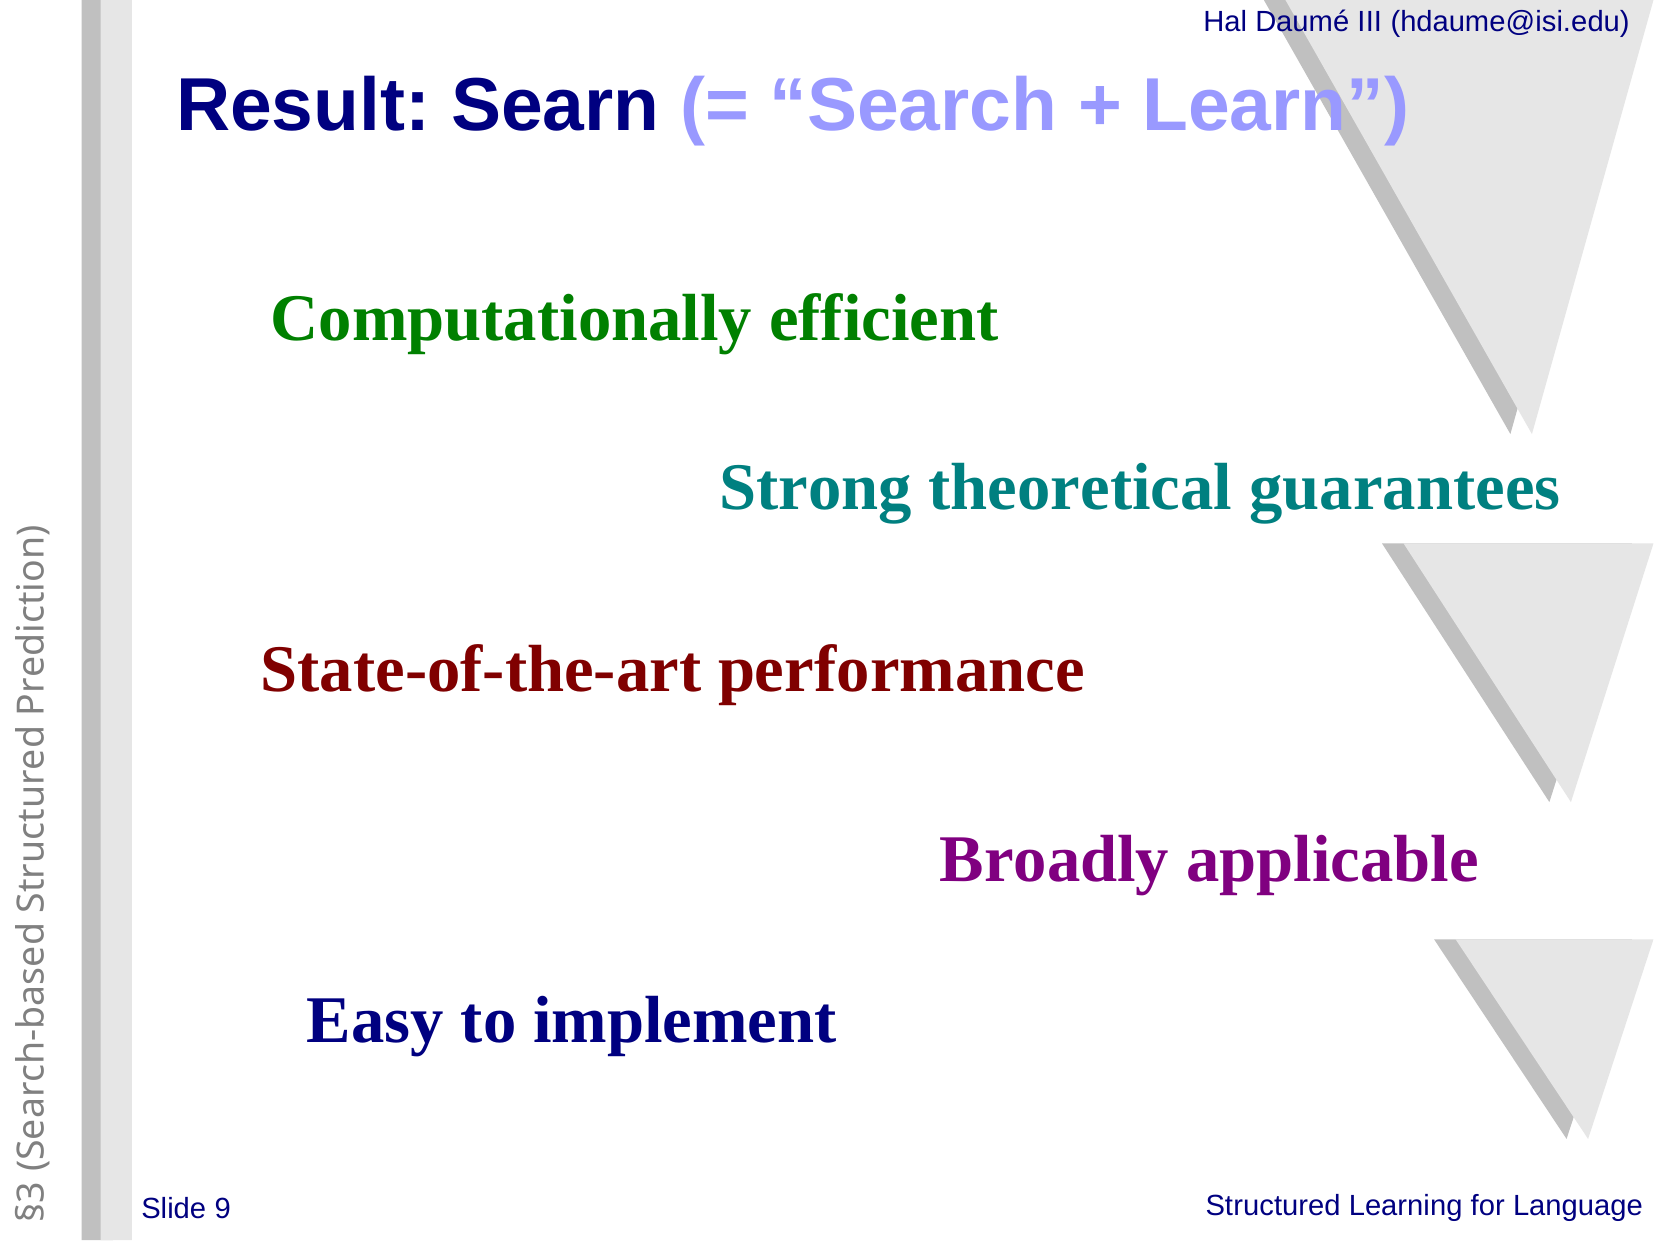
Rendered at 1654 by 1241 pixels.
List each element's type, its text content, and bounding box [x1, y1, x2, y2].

text_box Easy to implement [302, 978, 842, 1075]
text_box Broadly applicable [935, 817, 1485, 914]
title Result: Searn (= “Search + Learn”) [176, 44, 1509, 166]
text_box State-of-the-art performance [256, 627, 1092, 724]
text_box Strong theoretical guarantees [714, 445, 1567, 542]
text_box §3 (Search-based Structured Prediction) [3, 552, 64, 1223]
text_box Computationally efficient [266, 276, 1005, 373]
